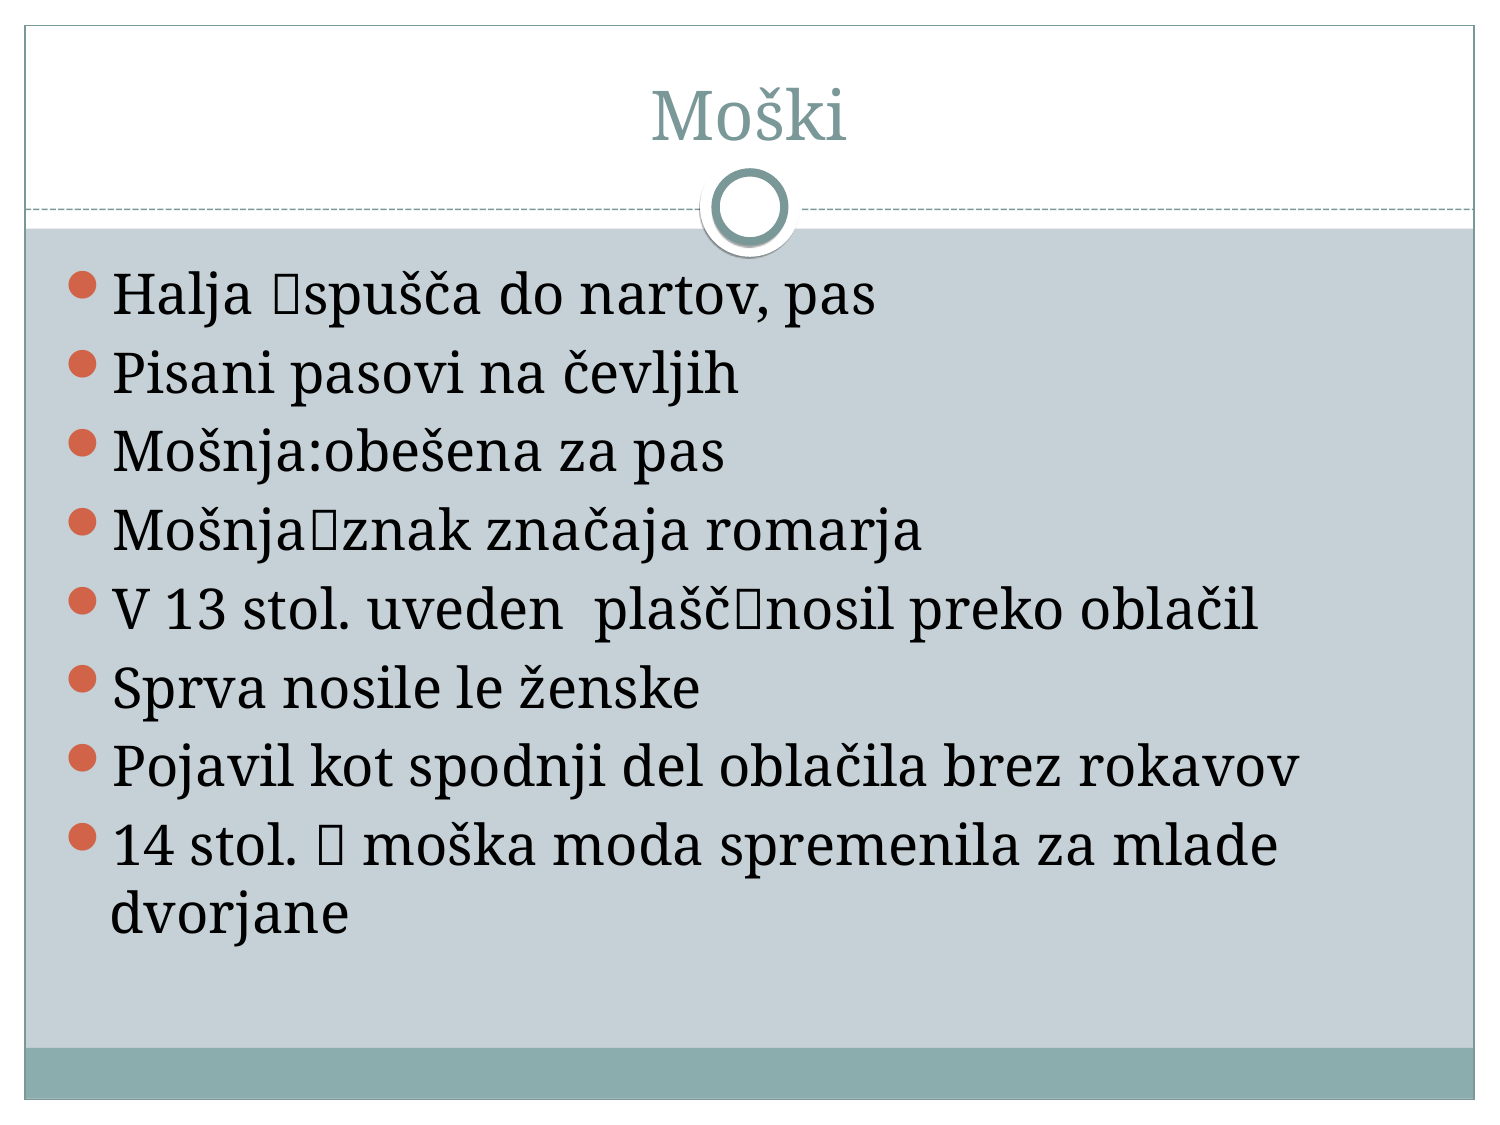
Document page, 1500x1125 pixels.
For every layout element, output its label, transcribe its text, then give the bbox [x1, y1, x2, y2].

title Moški [49, 37, 1450, 162]
list Halja spušča do nartov, pas Pisani pasovi na čevljih Mošnja:obešena za pas Mošnjaznak značaja romarja V 13 stol. uveden plaščnosil preko oblačil Sprva nosile le ženske Pojavil kot spodnji del oblačila brez rokavov 14 stol.  moška moda spremenila za mlade dvorjane [49, 250, 1445, 1001]
